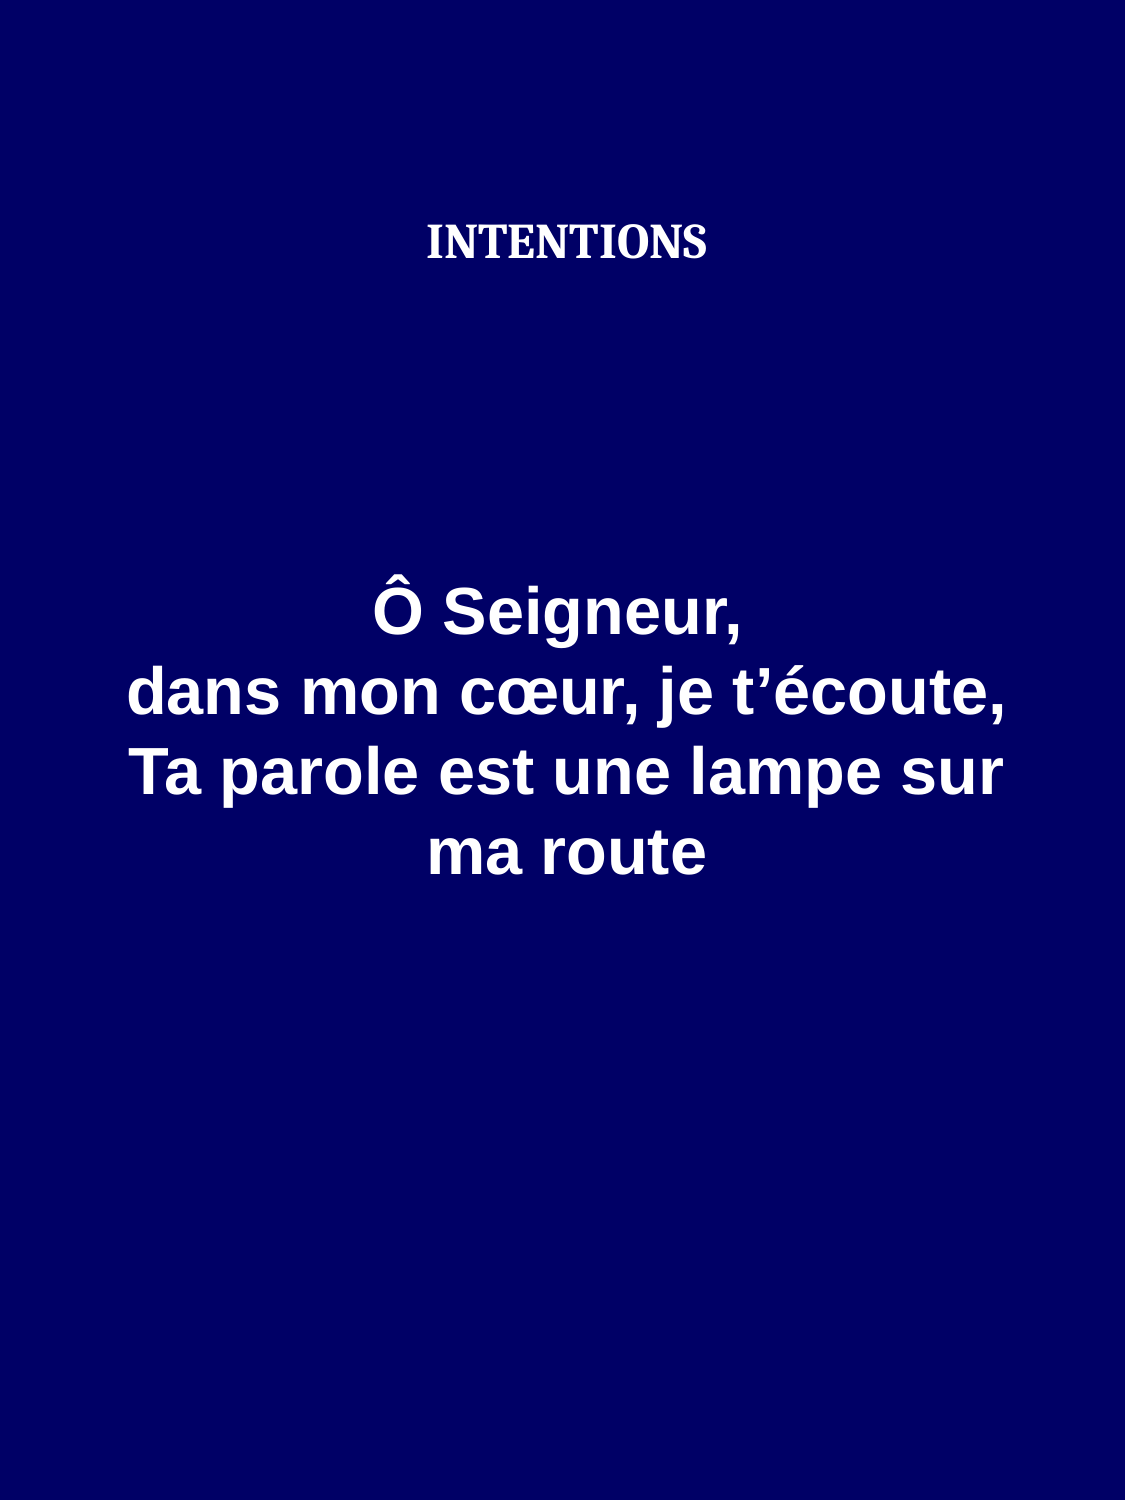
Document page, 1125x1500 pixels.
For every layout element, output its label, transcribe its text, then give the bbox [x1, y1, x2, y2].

text_box INTENTIONS Ô Seigneur, dans mon cœur, je t’écoute, Ta parole est une lampe sur ma route [106, 200, 1028, 1317]
